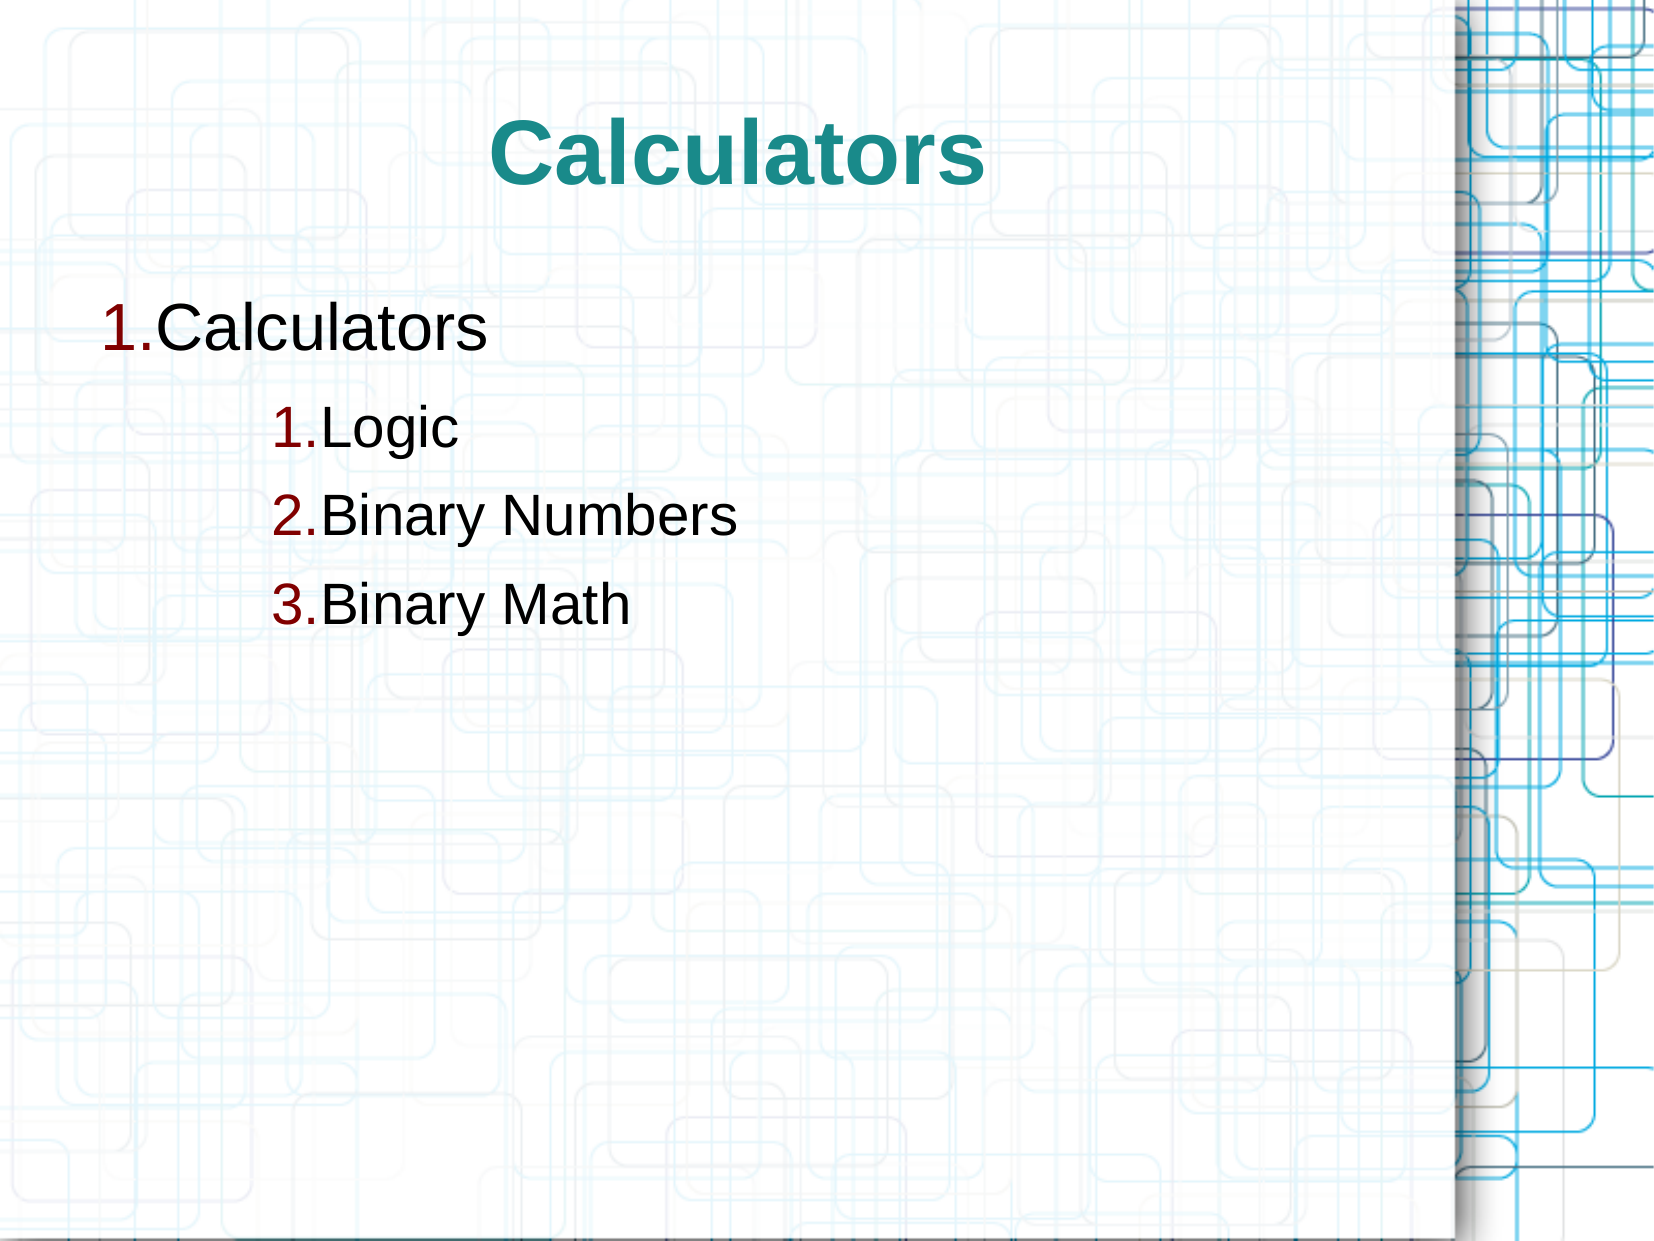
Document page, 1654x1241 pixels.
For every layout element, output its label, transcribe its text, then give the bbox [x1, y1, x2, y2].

list Calculators Logic Binary Numbers Binary Math [82, 290, 1418, 1094]
title Calculators [59, 56, 1418, 250]
picture [0, 0, 1654, 1241]
